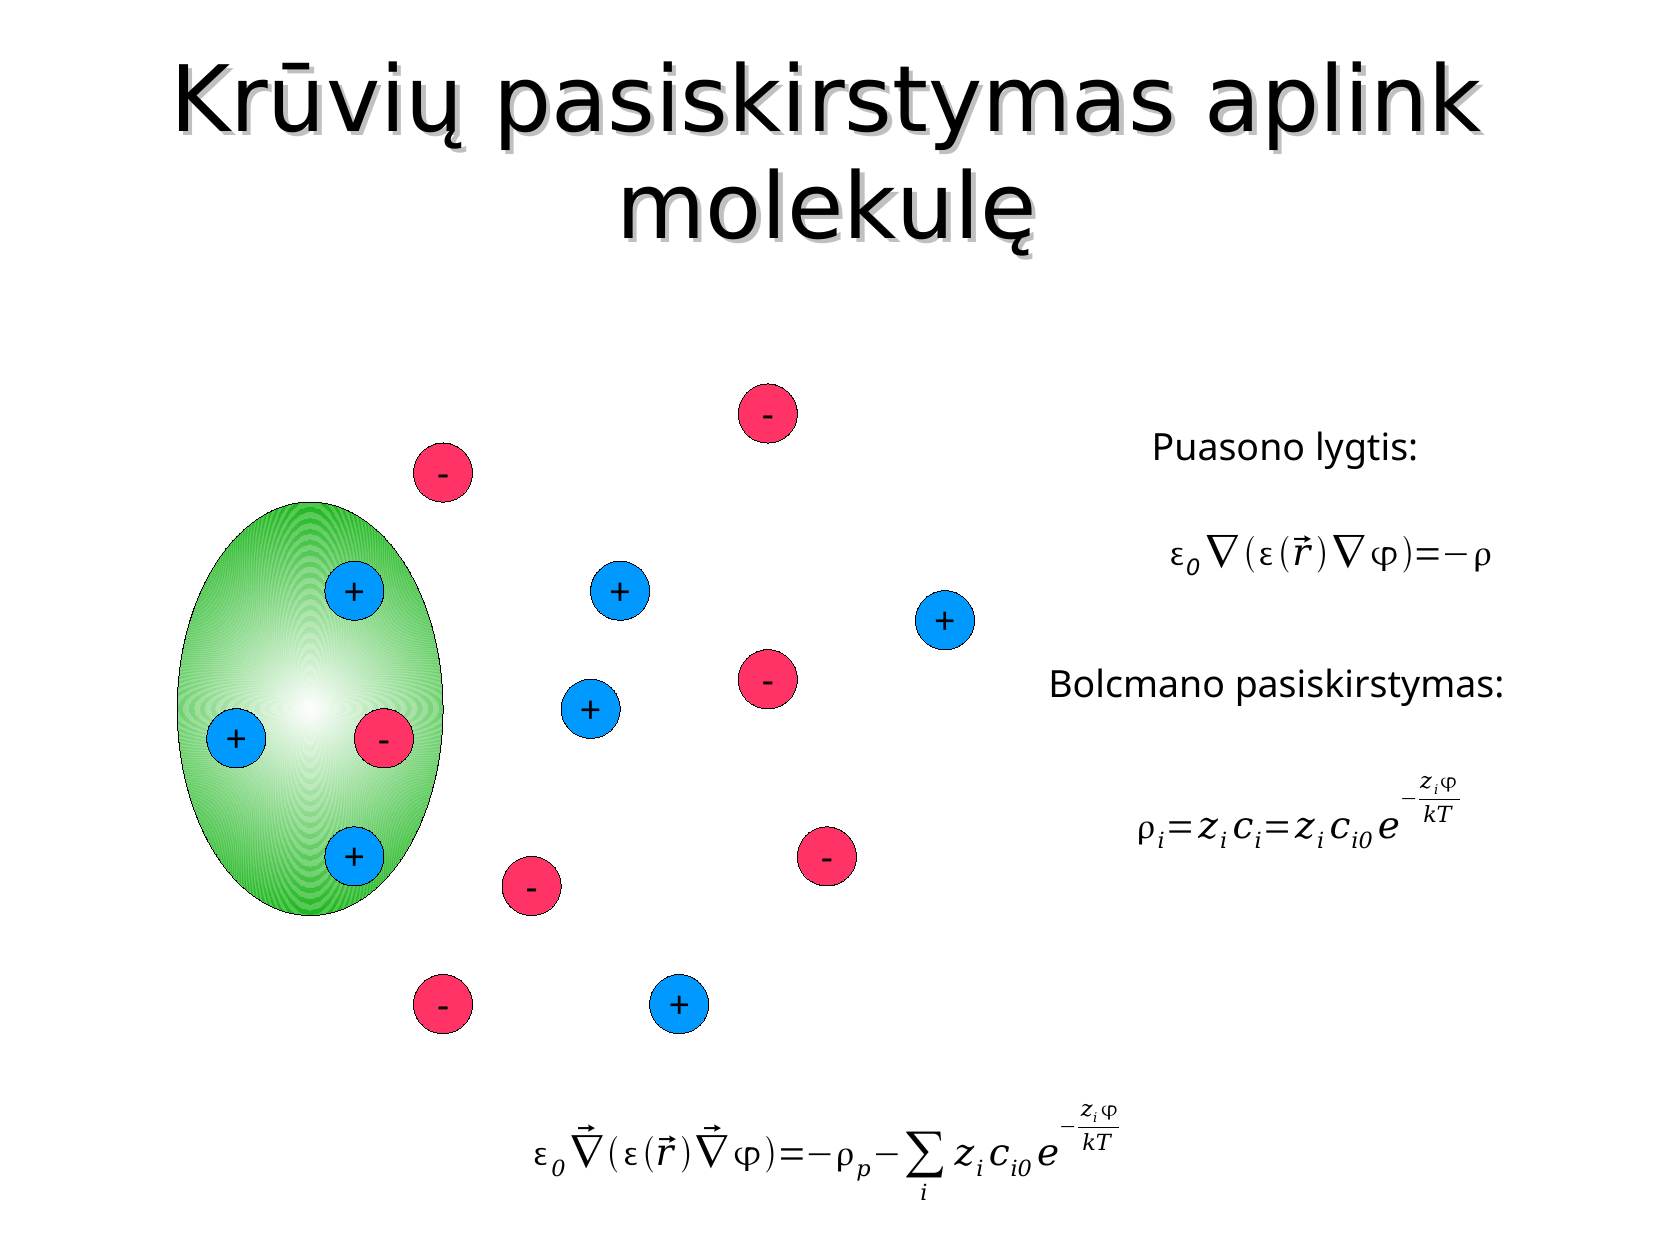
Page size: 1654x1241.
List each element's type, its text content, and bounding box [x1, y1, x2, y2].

text_box - [502, 856, 562, 916]
text_box [177, 502, 444, 916]
text_box + [324, 826, 384, 886]
text_box - [738, 383, 798, 444]
text_box Bolcmano pasiskirstymas: [1033, 650, 1566, 711]
text_box + [324, 561, 384, 621]
text_box + [561, 679, 621, 739]
chart [526, 1095, 1126, 1206]
text_box + [206, 708, 266, 768]
text_box - [413, 442, 473, 503]
text_box + [649, 974, 709, 1034]
title Krūvių pasiskirstymas aplink molekulę [82, 46, 1571, 261]
text_box Puasono lygtis: [1136, 413, 1462, 474]
chart [1129, 767, 1467, 854]
text_box - [413, 974, 473, 1034]
text_box - [354, 708, 414, 768]
text_box + [590, 561, 650, 621]
text_box + [915, 590, 975, 650]
text_box - [797, 826, 857, 886]
chart [1162, 531, 1499, 582]
text_box - [738, 649, 798, 709]
